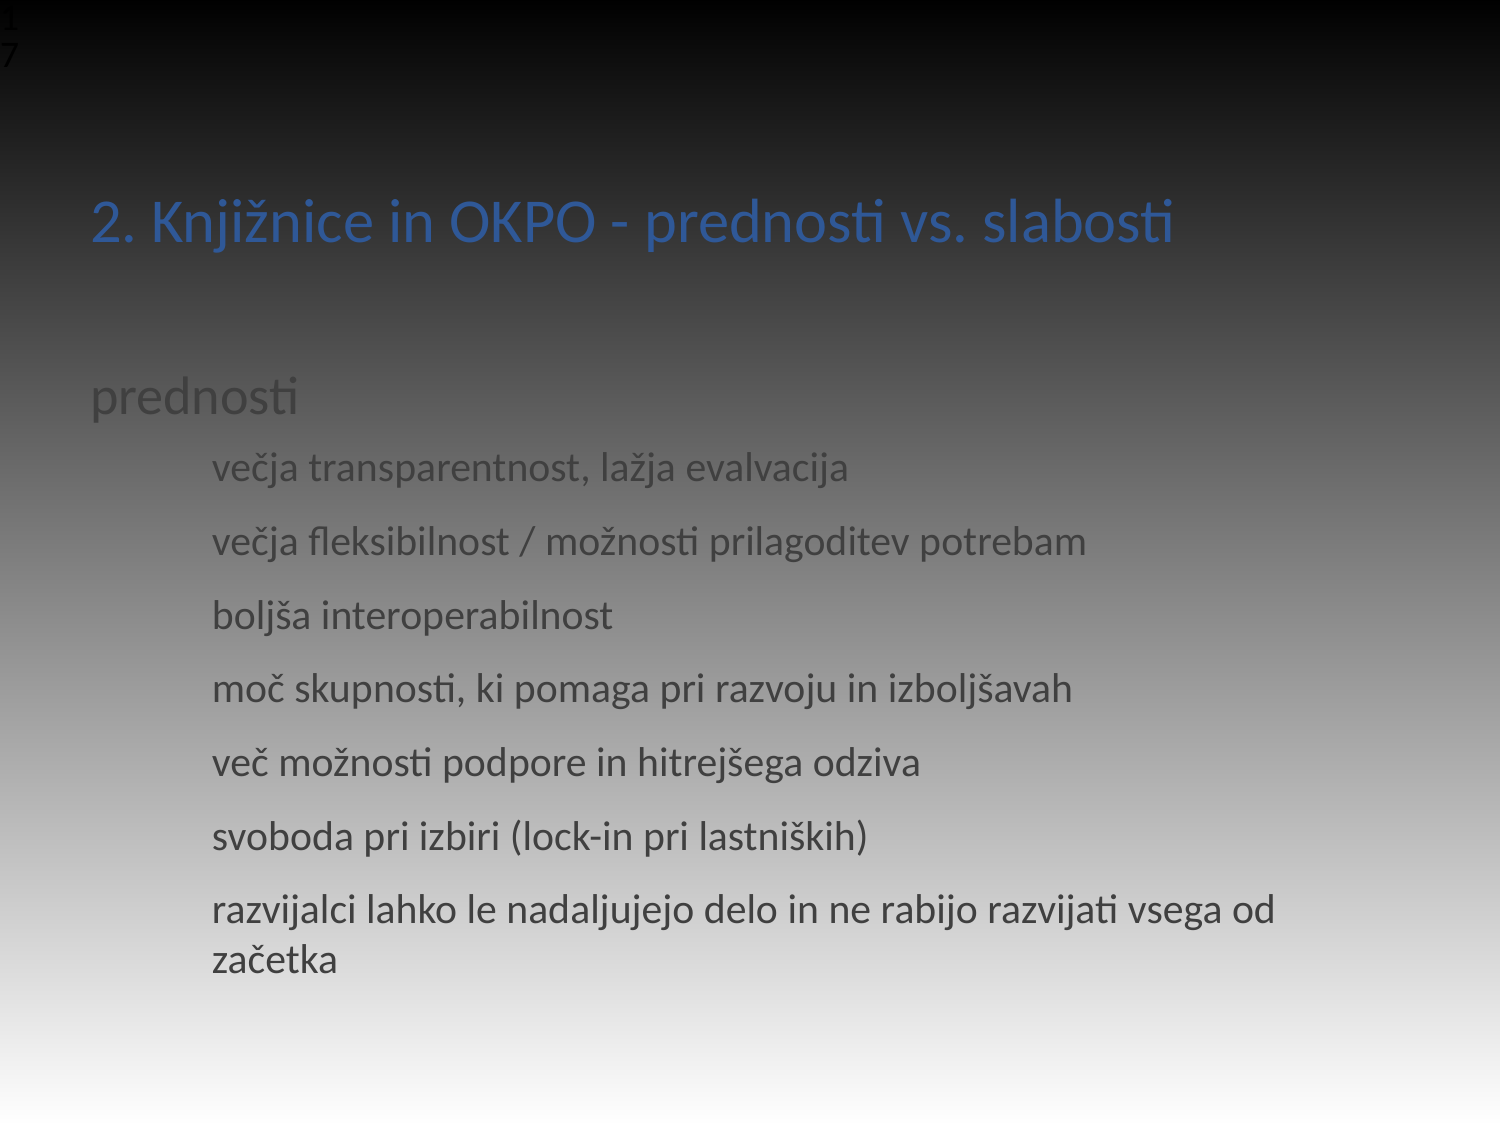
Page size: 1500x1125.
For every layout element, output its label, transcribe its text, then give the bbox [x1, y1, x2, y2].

list prednosti večja transparentnost, lažja evalvacija večja fleksibilnost / možnosti prilagoditev potrebam boljša interoperabilnost moč skupnosti, ki pomaga pri razvoju in izboljšavah več možnosti podpore in hitrejšega odziva svoboda pri izbiri (lock-in pri lastniških) razvijalci lahko le nadaljujejo delo in ne rabijo razvijati vsega od začetka [75, 262, 1425, 1005]
title 2. Knjižnice in OKPO - prednosti vs. slabosti [75, 0, 1425, 262]
